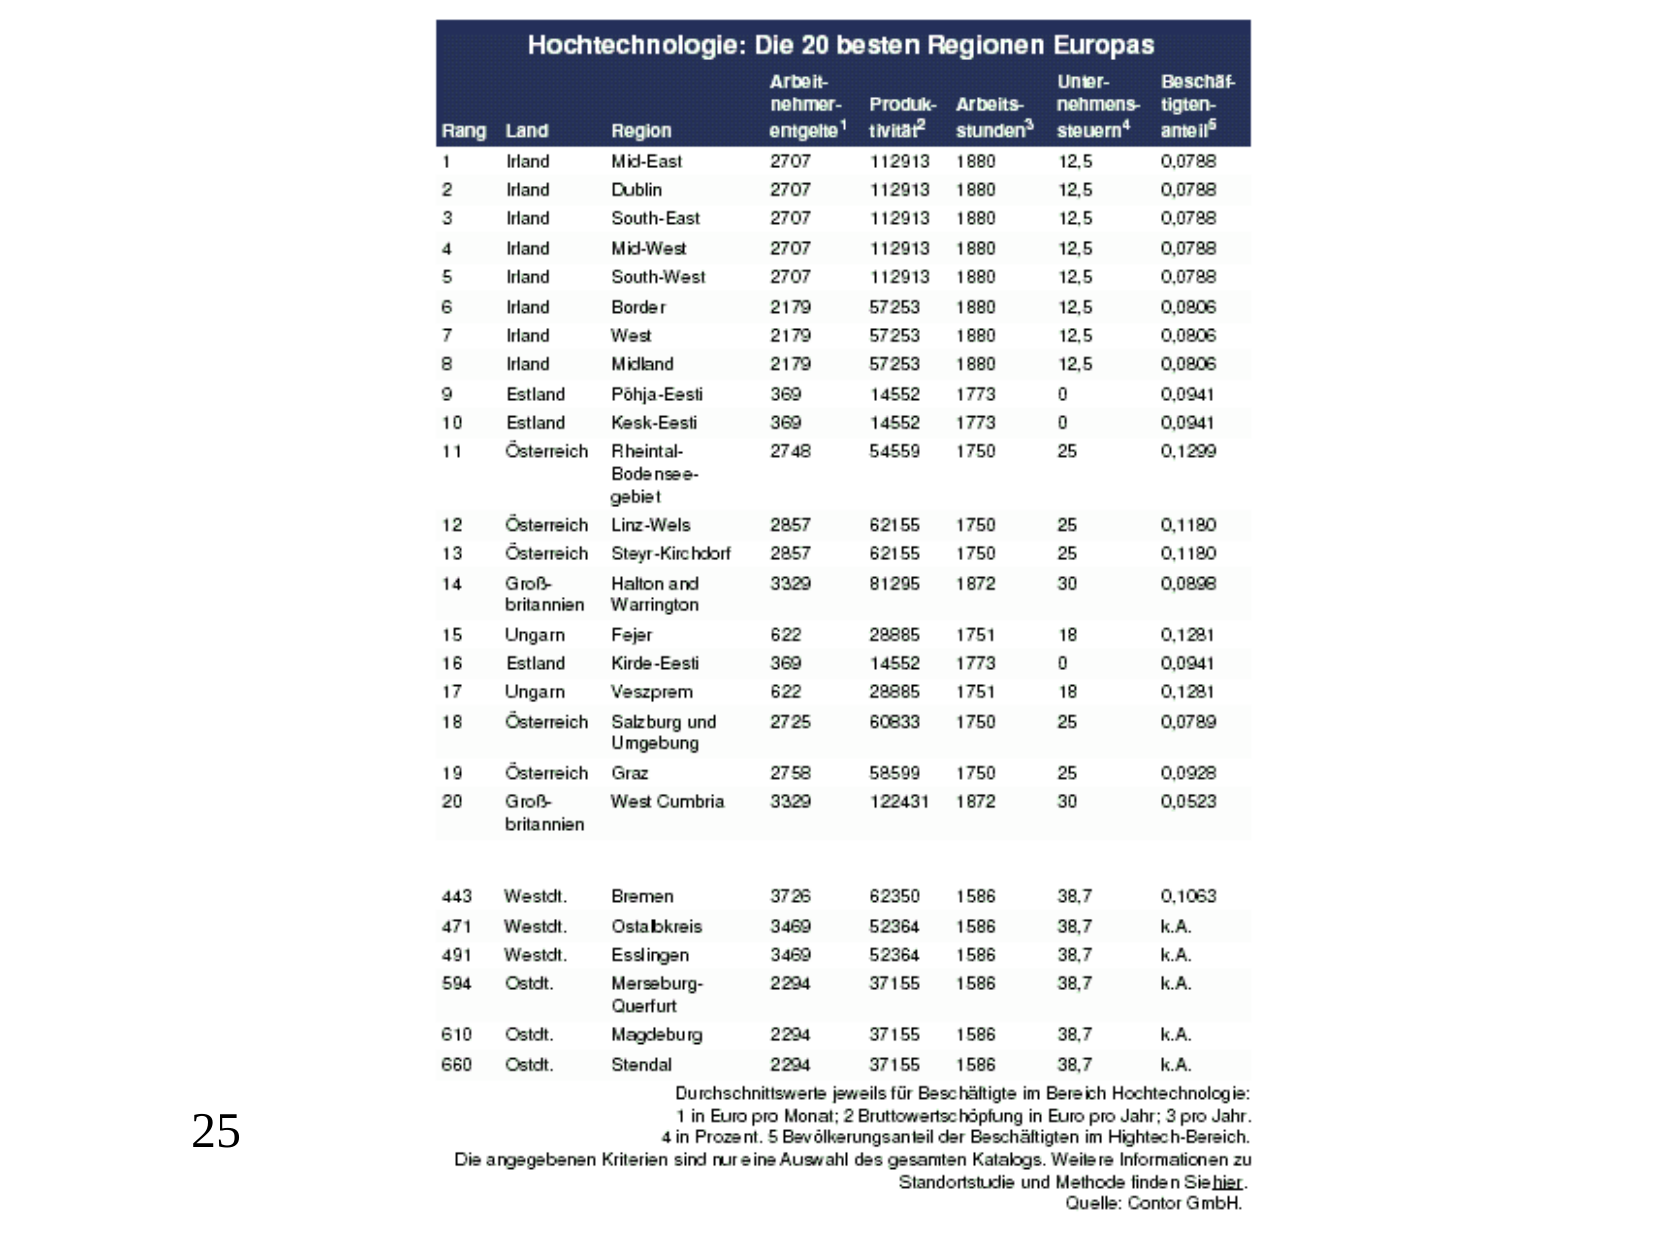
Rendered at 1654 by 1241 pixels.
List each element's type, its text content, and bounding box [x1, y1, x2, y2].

picture [427, 7, 1263, 1221]
text_box <Nummer> [191, 1097, 402, 1158]
